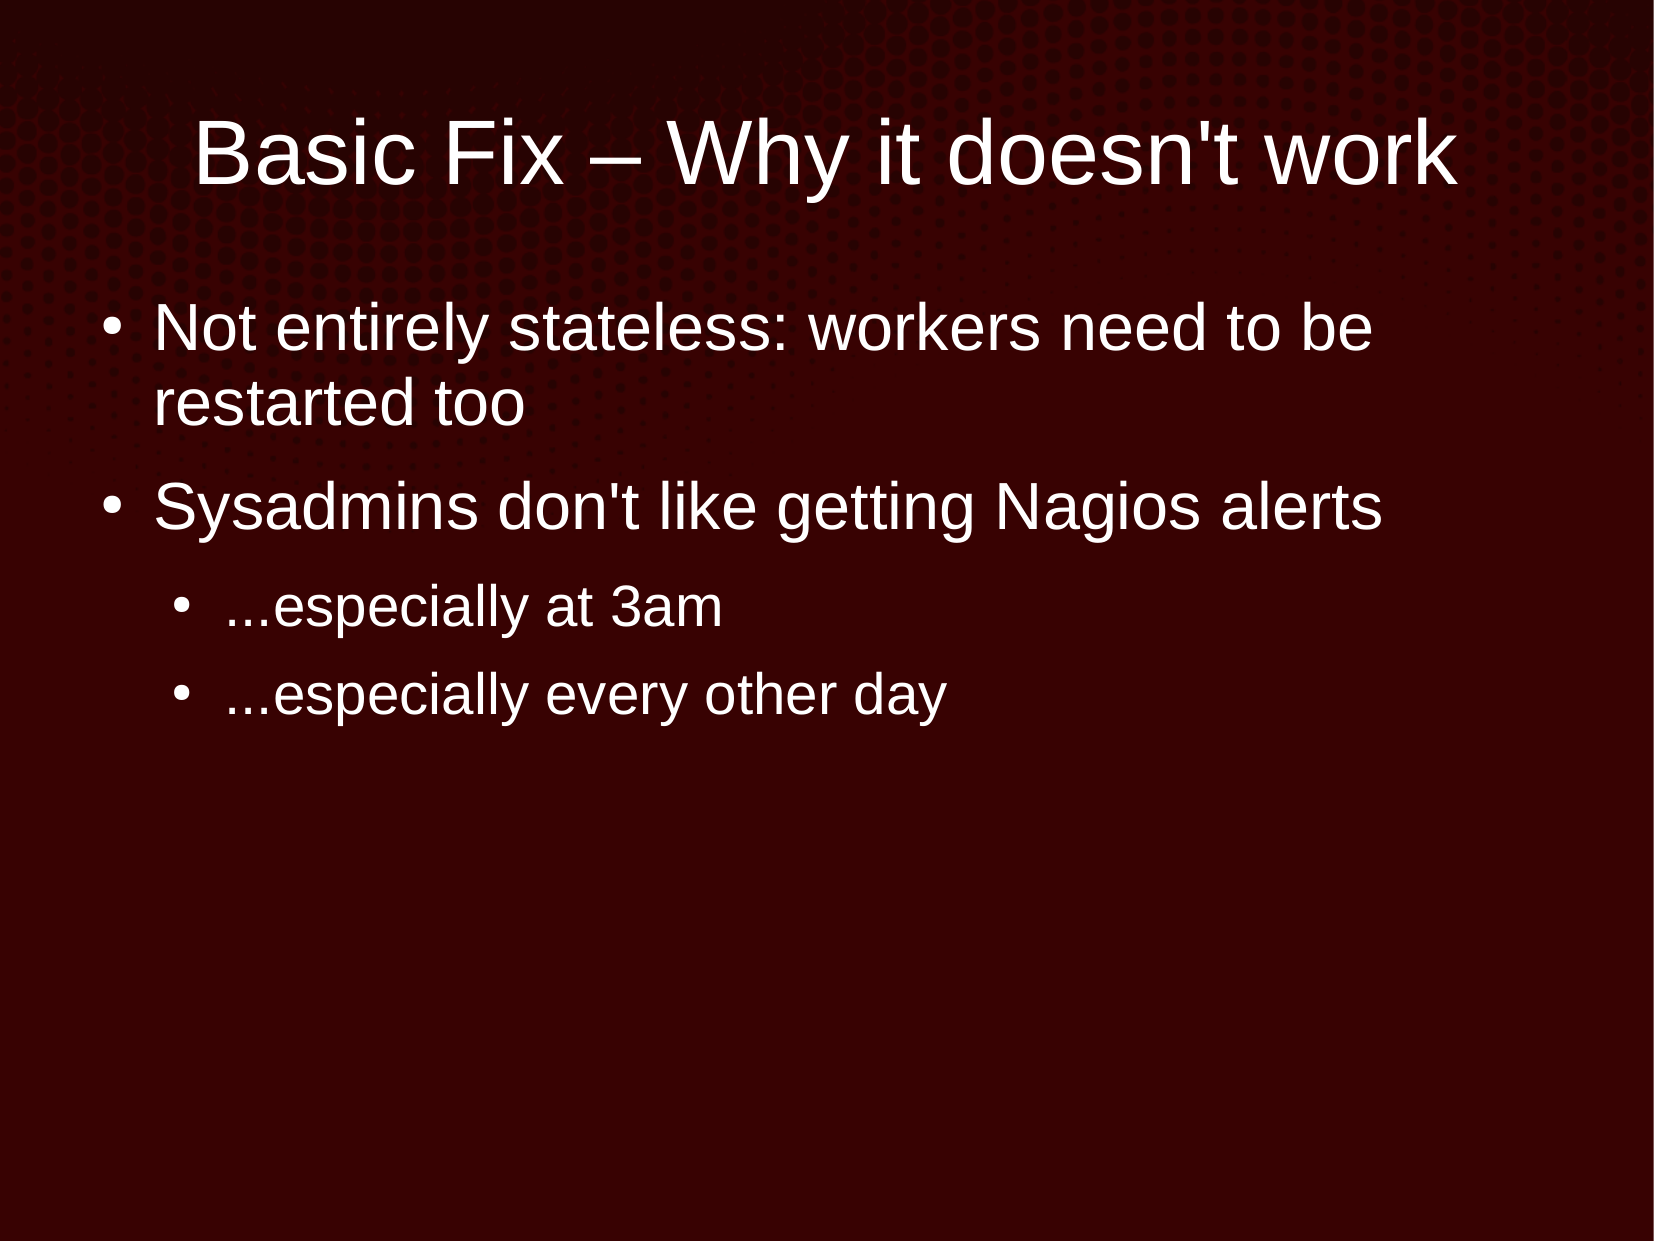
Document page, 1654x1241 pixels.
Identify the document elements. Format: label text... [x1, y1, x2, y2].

title Basic Fix – Why it doesn't work [82, 49, 1571, 257]
list Not entirely stateless: workers need to be restarted too Sysadmins don't like getting Nagios alerts ...especially at 3am ...especially every other day [82, 290, 1571, 1109]
picture [0, 0, 1654, 1241]
